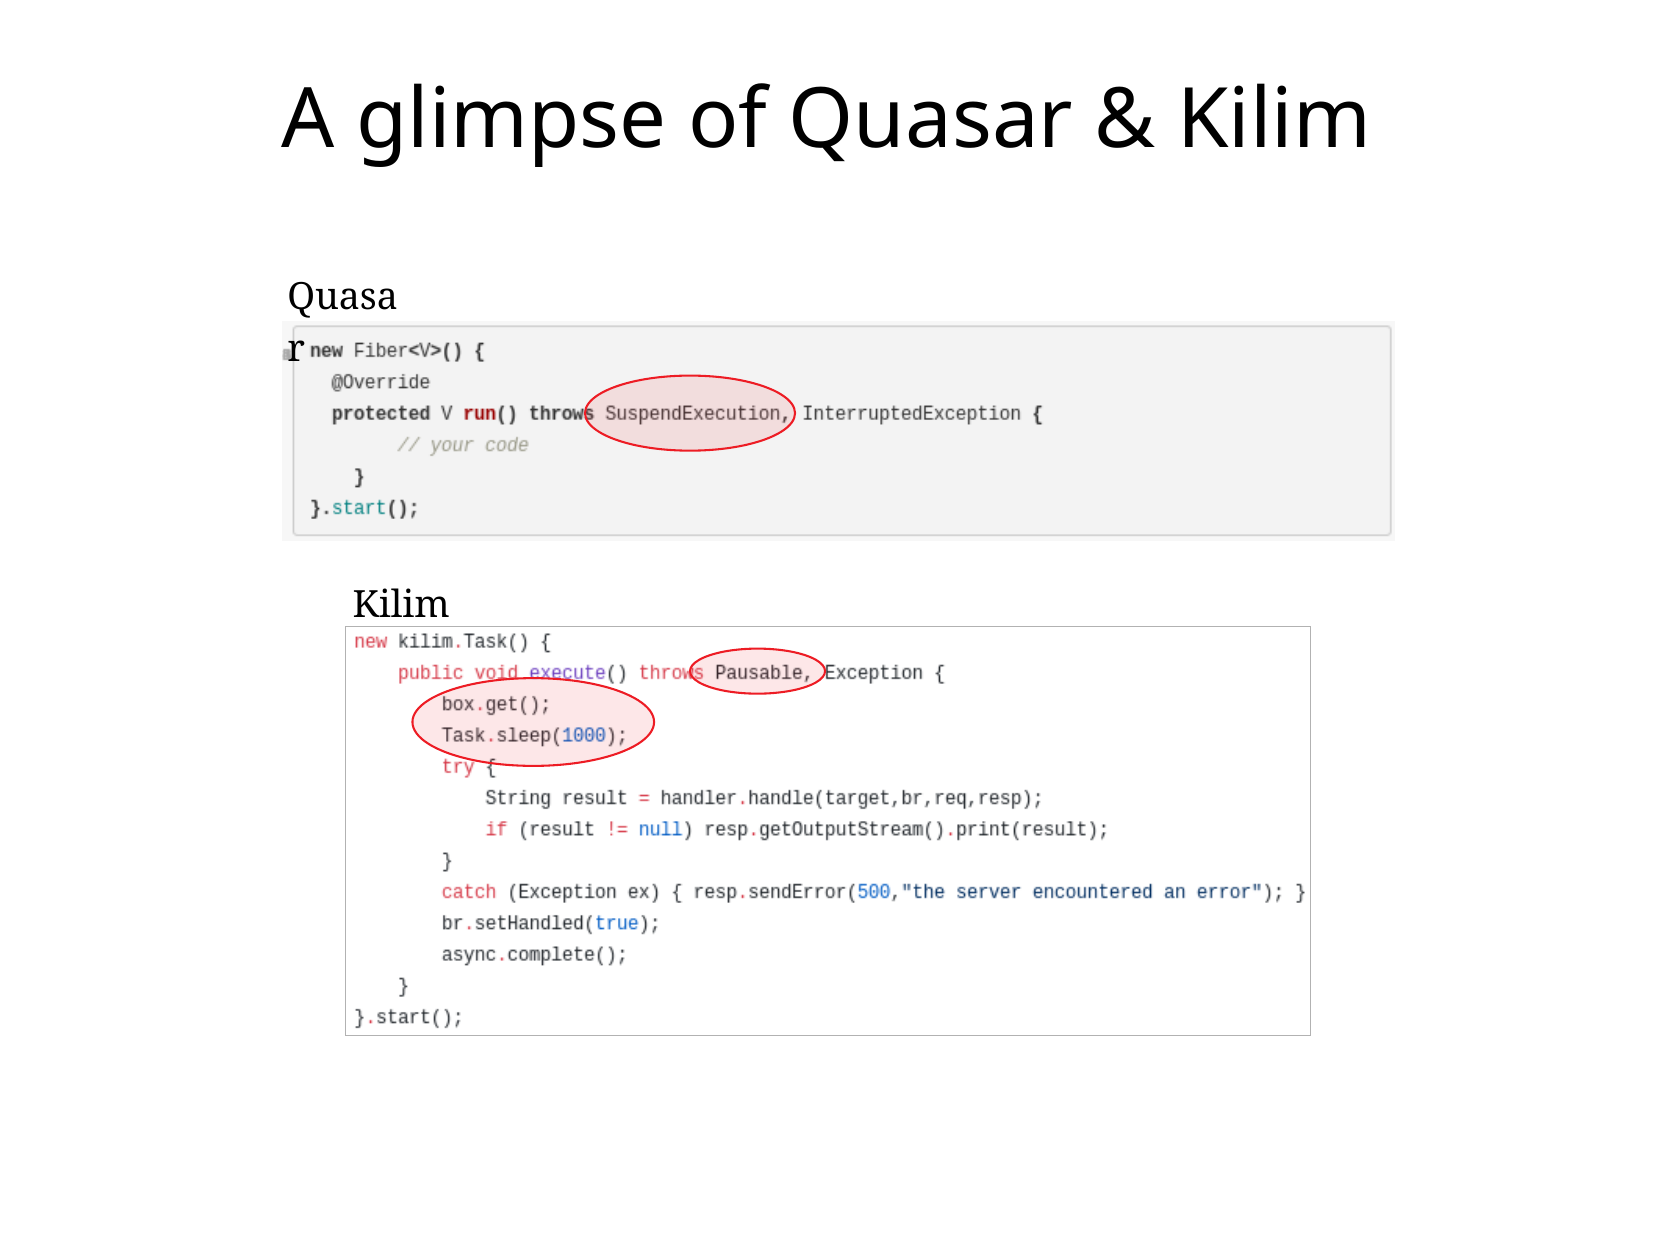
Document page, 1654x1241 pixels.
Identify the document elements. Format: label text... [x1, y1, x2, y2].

text_box [690, 648, 826, 694]
text_box Quasar [272, 262, 419, 315]
text_box [585, 375, 796, 451]
text_box [412, 678, 655, 766]
picture [345, 626, 1311, 1036]
title A glimpse of Quasar & Kilim [82, 49, 1571, 181]
picture [282, 321, 1396, 541]
text_box Kilim [337, 569, 484, 622]
